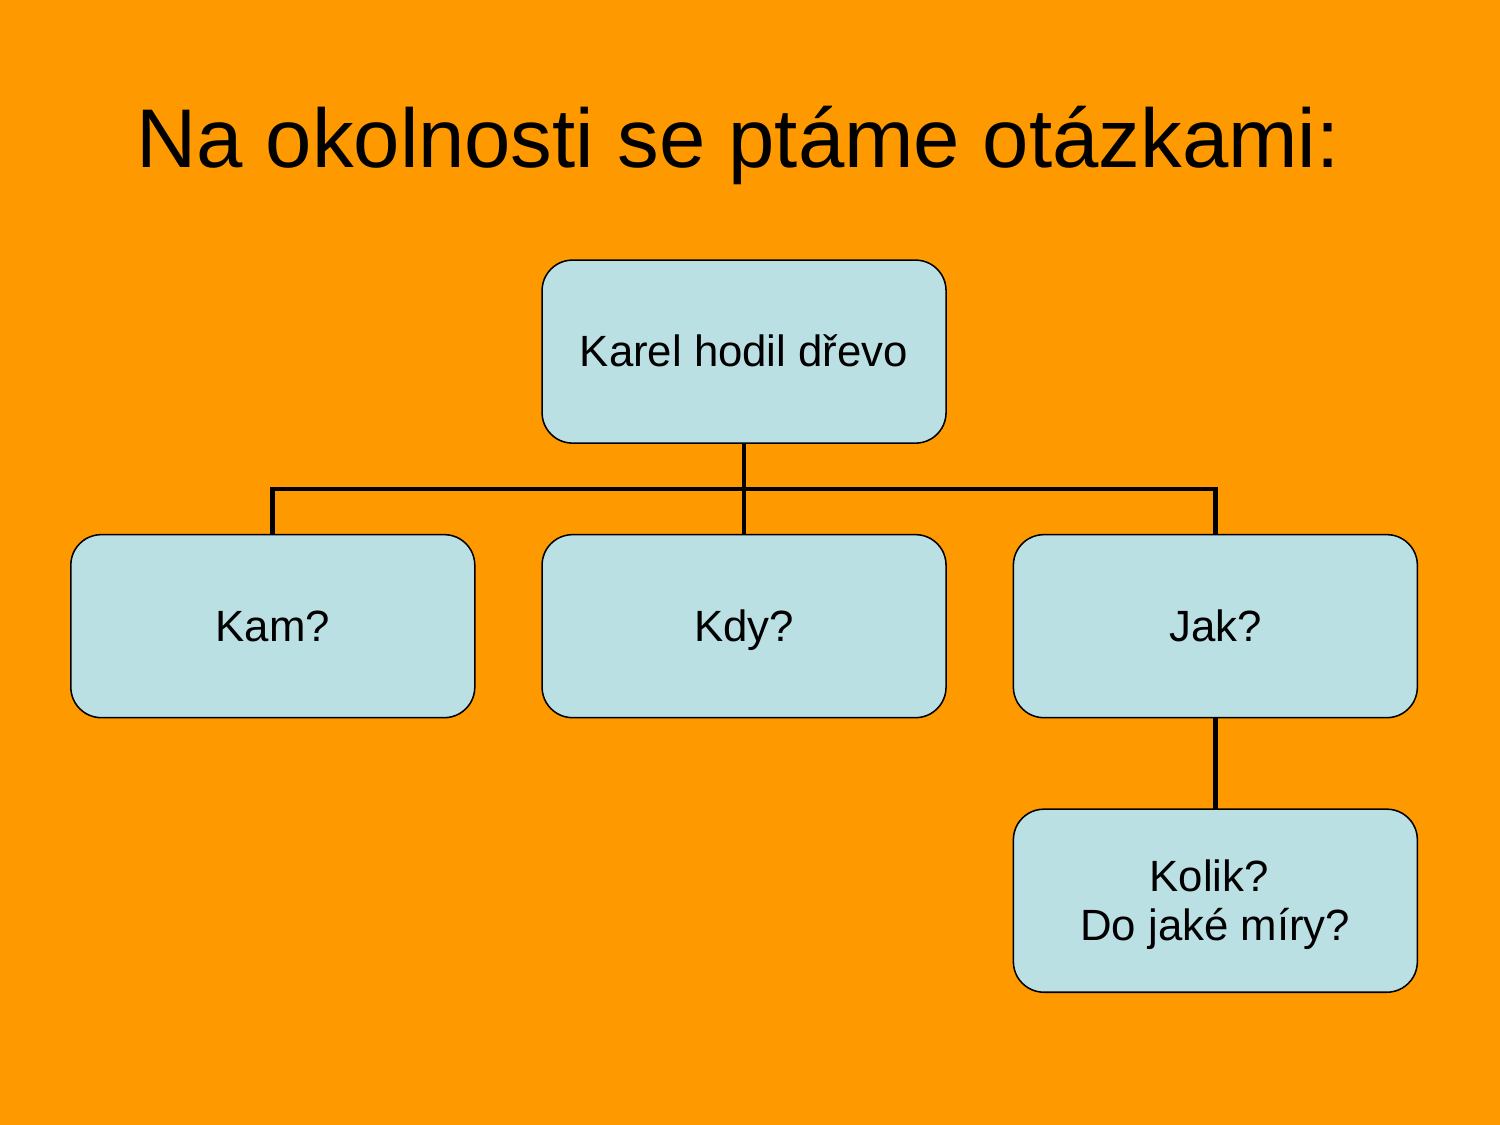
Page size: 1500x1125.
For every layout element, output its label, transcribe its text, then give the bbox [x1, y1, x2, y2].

text_box Kam? [70, 534, 475, 718]
text_box Kdy? [542, 534, 947, 718]
text_box Kolik? Do jaké míry? [1013, 809, 1418, 993]
title Na okolnosti se ptáme otázkami: [75, 45, 1426, 233]
text_box Karel hodil dřevo [542, 260, 947, 444]
text_box Jak? [1013, 534, 1418, 718]
